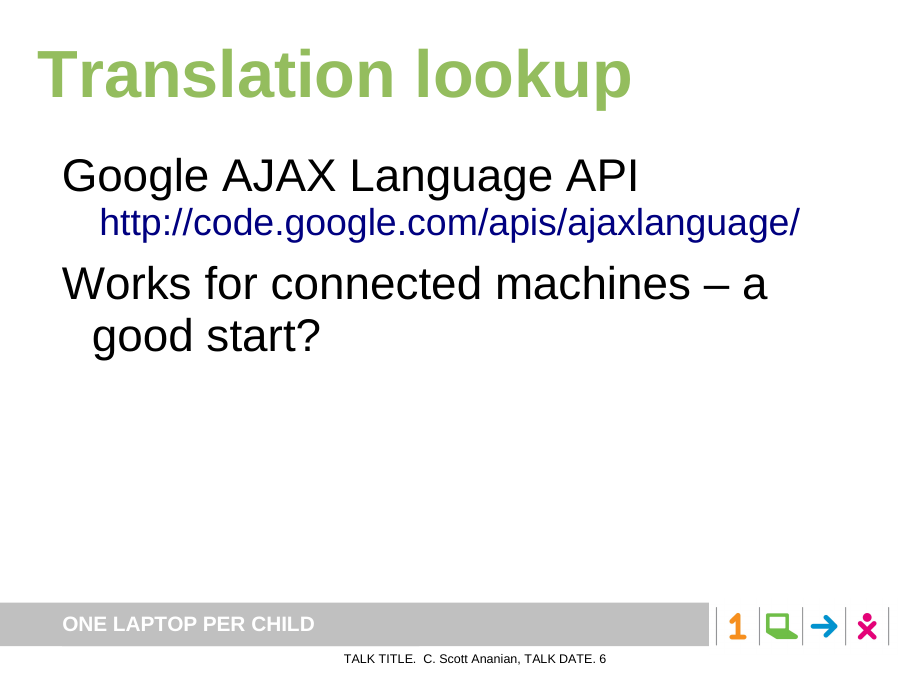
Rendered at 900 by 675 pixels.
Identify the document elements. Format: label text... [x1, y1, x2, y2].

list Google AJAX Language API http://code.google.com/apis/ajaxlanguage/ Works for connected machines – a good start? [61, 150, 844, 675]
title Translation lookup [37, 37, 856, 211]
picture [844, 598, 898, 655]
